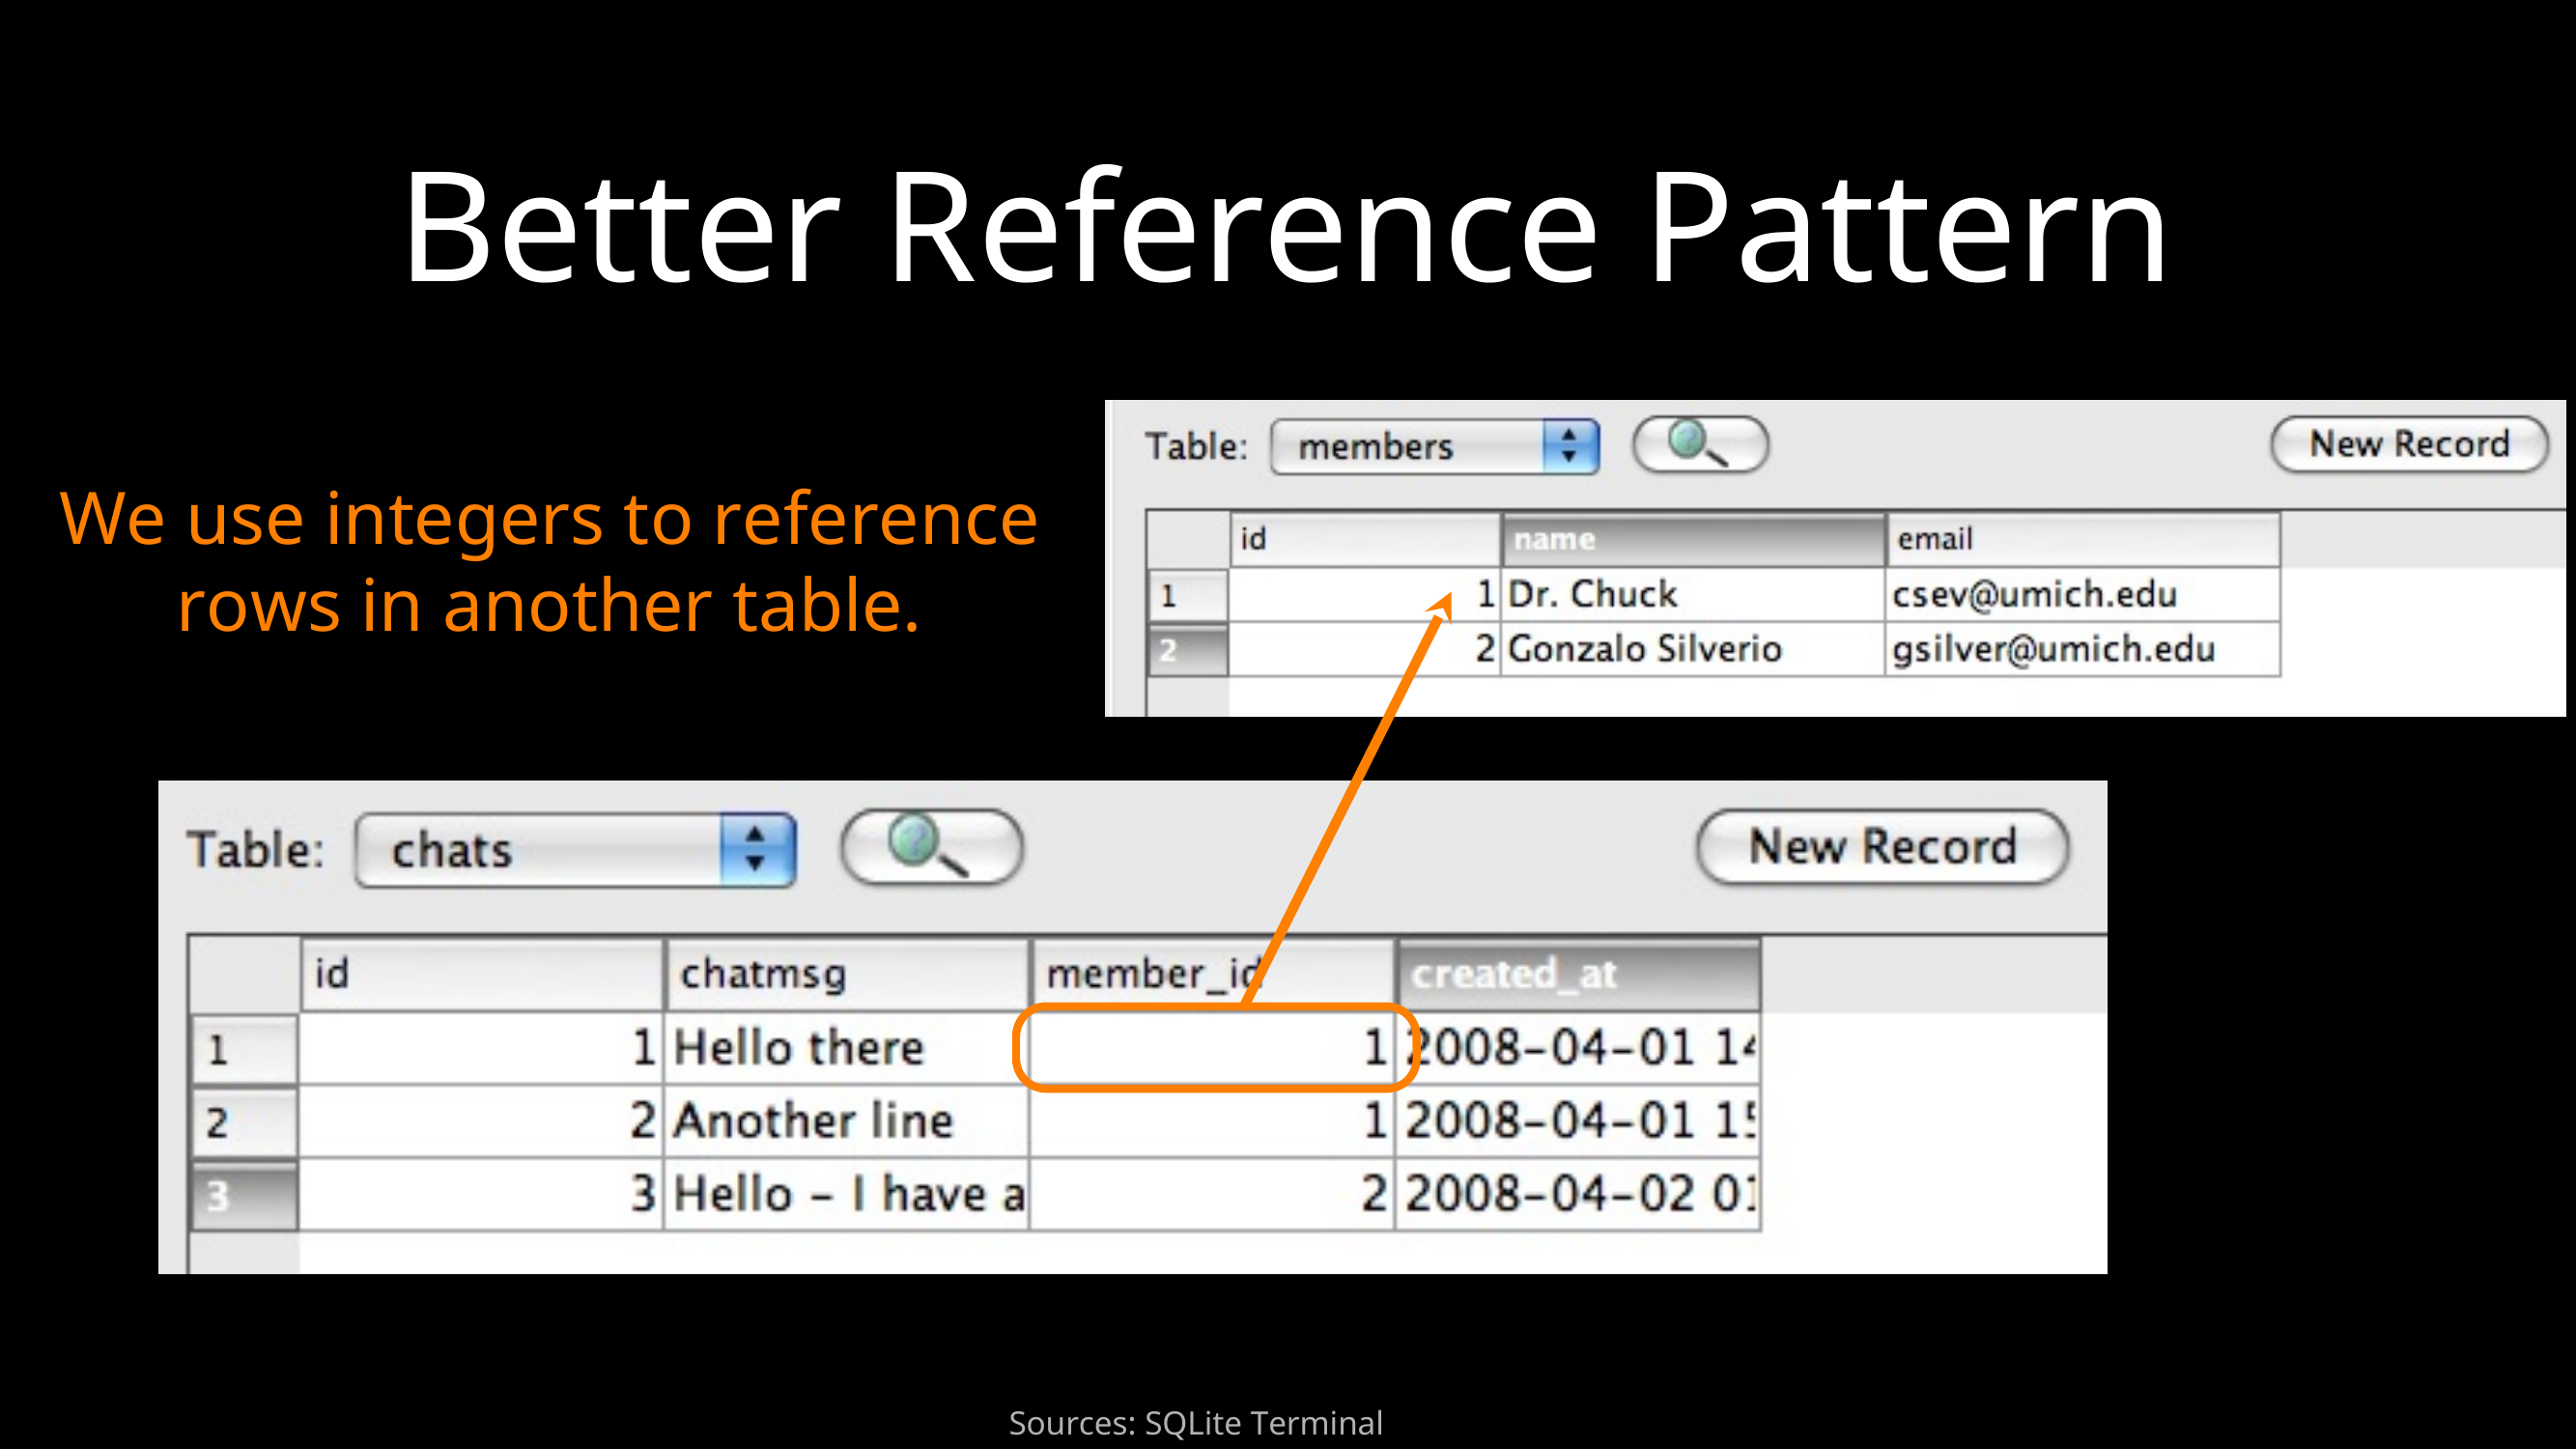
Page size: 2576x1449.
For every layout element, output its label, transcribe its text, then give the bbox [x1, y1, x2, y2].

picture [158, 781, 2108, 1274]
title Better Reference Pattern [183, 38, 2392, 403]
picture [1105, 400, 2566, 717]
text_box We use integers to reference rows in another table. [37, 468, 1062, 649]
text_box Sources: SQLite Terminal [994, 1395, 1400, 1449]
picture [1021, 1010, 1412, 1084]
